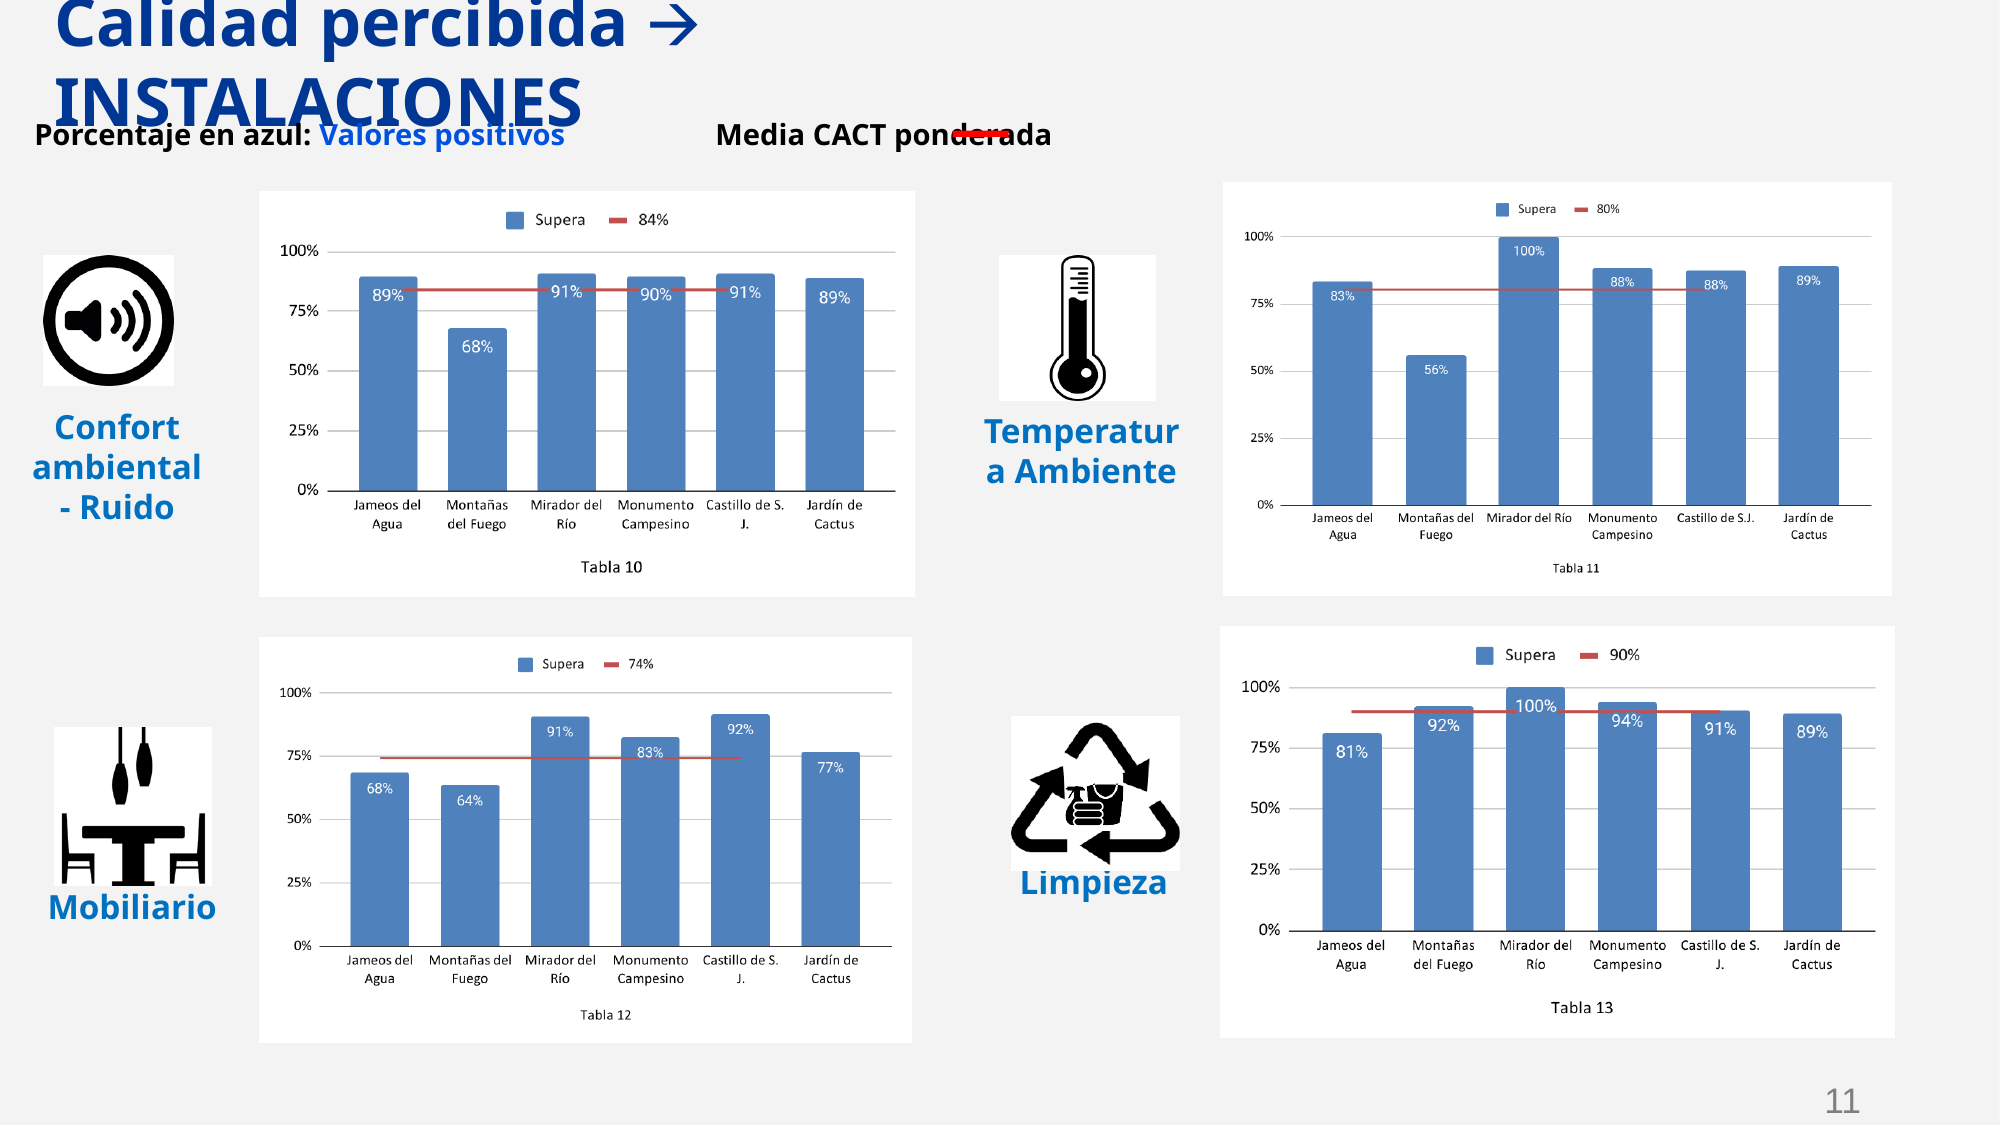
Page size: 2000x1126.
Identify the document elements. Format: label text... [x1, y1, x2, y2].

picture [999, 255, 1156, 401]
text_box Calidad percibida 🡪 INSTALACIONES [54, 0, 1225, 109]
picture [43, 255, 174, 386]
slide_number 1 [1412, 1069, 1880, 1126]
picture [1223, 182, 1892, 596]
text_box Temperatura Ambiente [964, 402, 1199, 499]
picture [1011, 716, 1180, 871]
picture [259, 191, 915, 597]
picture [259, 637, 912, 1043]
picture [1220, 626, 1895, 1039]
text_box Limpieza [976, 853, 1211, 909]
text_box Confort ambiental - Ruido [8, 398, 227, 535]
text_box Mobiliario [15, 879, 250, 935]
picture [54, 727, 212, 886]
text_box Porcentaje en azul: Valores positivos Media CACT ponderada [19, 109, 1988, 158]
